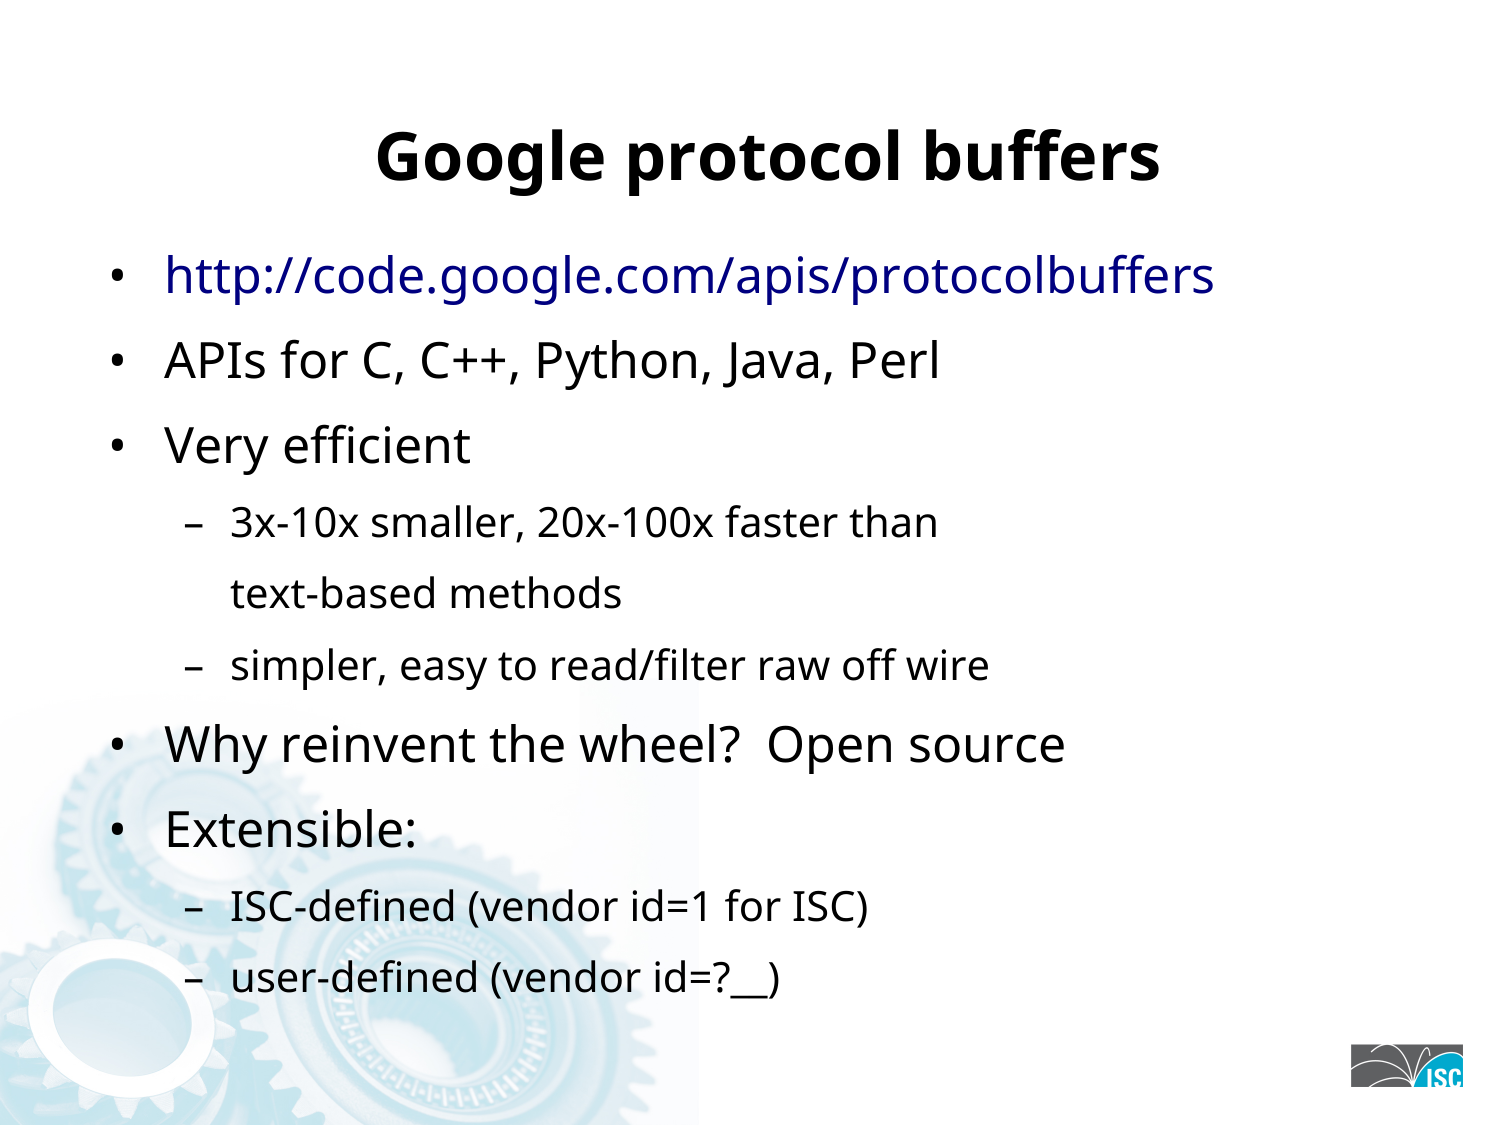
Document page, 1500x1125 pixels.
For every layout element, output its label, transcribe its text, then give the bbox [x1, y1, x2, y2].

list http://code.google.com/apis/protocolbuffers APIs for C, C++, Python, Java, Perl Very efficient 3x-10x smaller, 20x-100x faster than text-based methods simpler, easy to read/filter raw off wire Why reinvent the wheel? Open source Extensible: ISC-defined (vendor id=1 for ISC) user-defined (vendor id=?__) [108, 239, 1351, 937]
title Google protocol buffers [112, 47, 1426, 263]
picture [0, 0, 1500, 1125]
